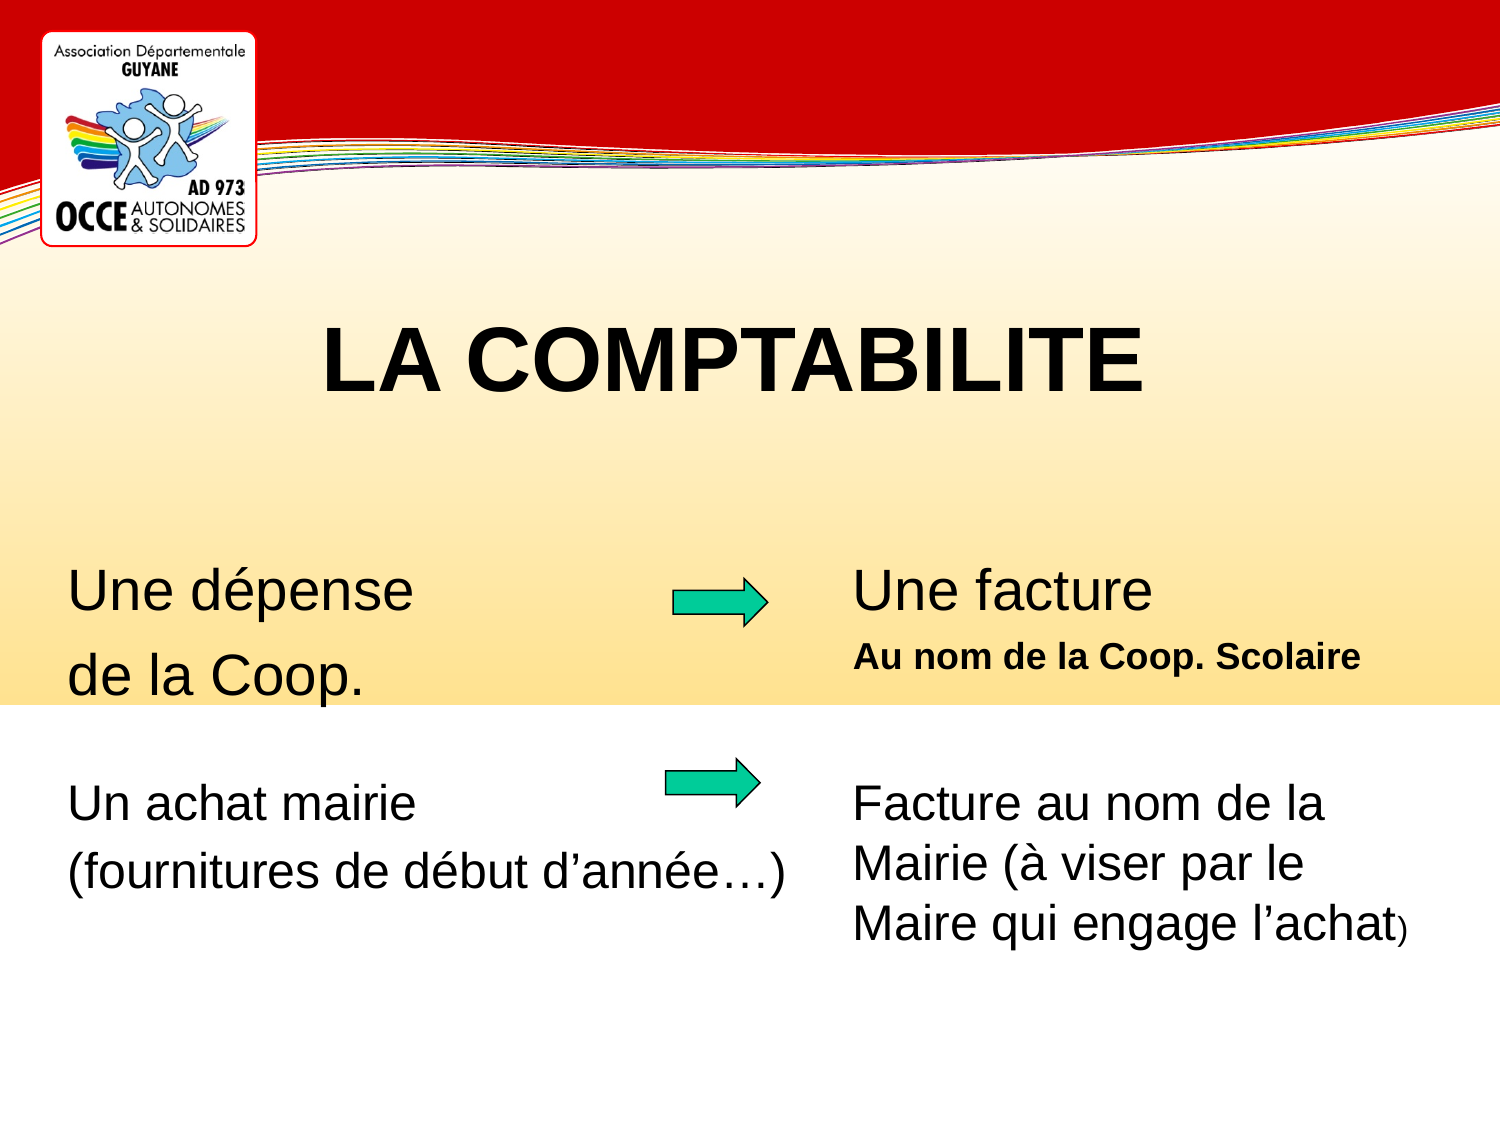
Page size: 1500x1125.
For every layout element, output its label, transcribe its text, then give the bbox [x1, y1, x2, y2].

picture [54, 44, 245, 234]
table_header Une dépense de la Coop. [53, 545, 838, 715]
table_cell Facture au nom de la Mairie (à viser par le Maire qui engage l’achat) [838, 715, 1441, 958]
title LA COMPTABILITE [59, 307, 1410, 495]
table_header Une facture Au nom de la Coop. Scolaire [838, 545, 1441, 715]
table_cell [838, 958, 1441, 1091]
table_cell [53, 958, 838, 1091]
table_cell Un achat mairie (fournitures de début d’année…) [53, 715, 838, 958]
